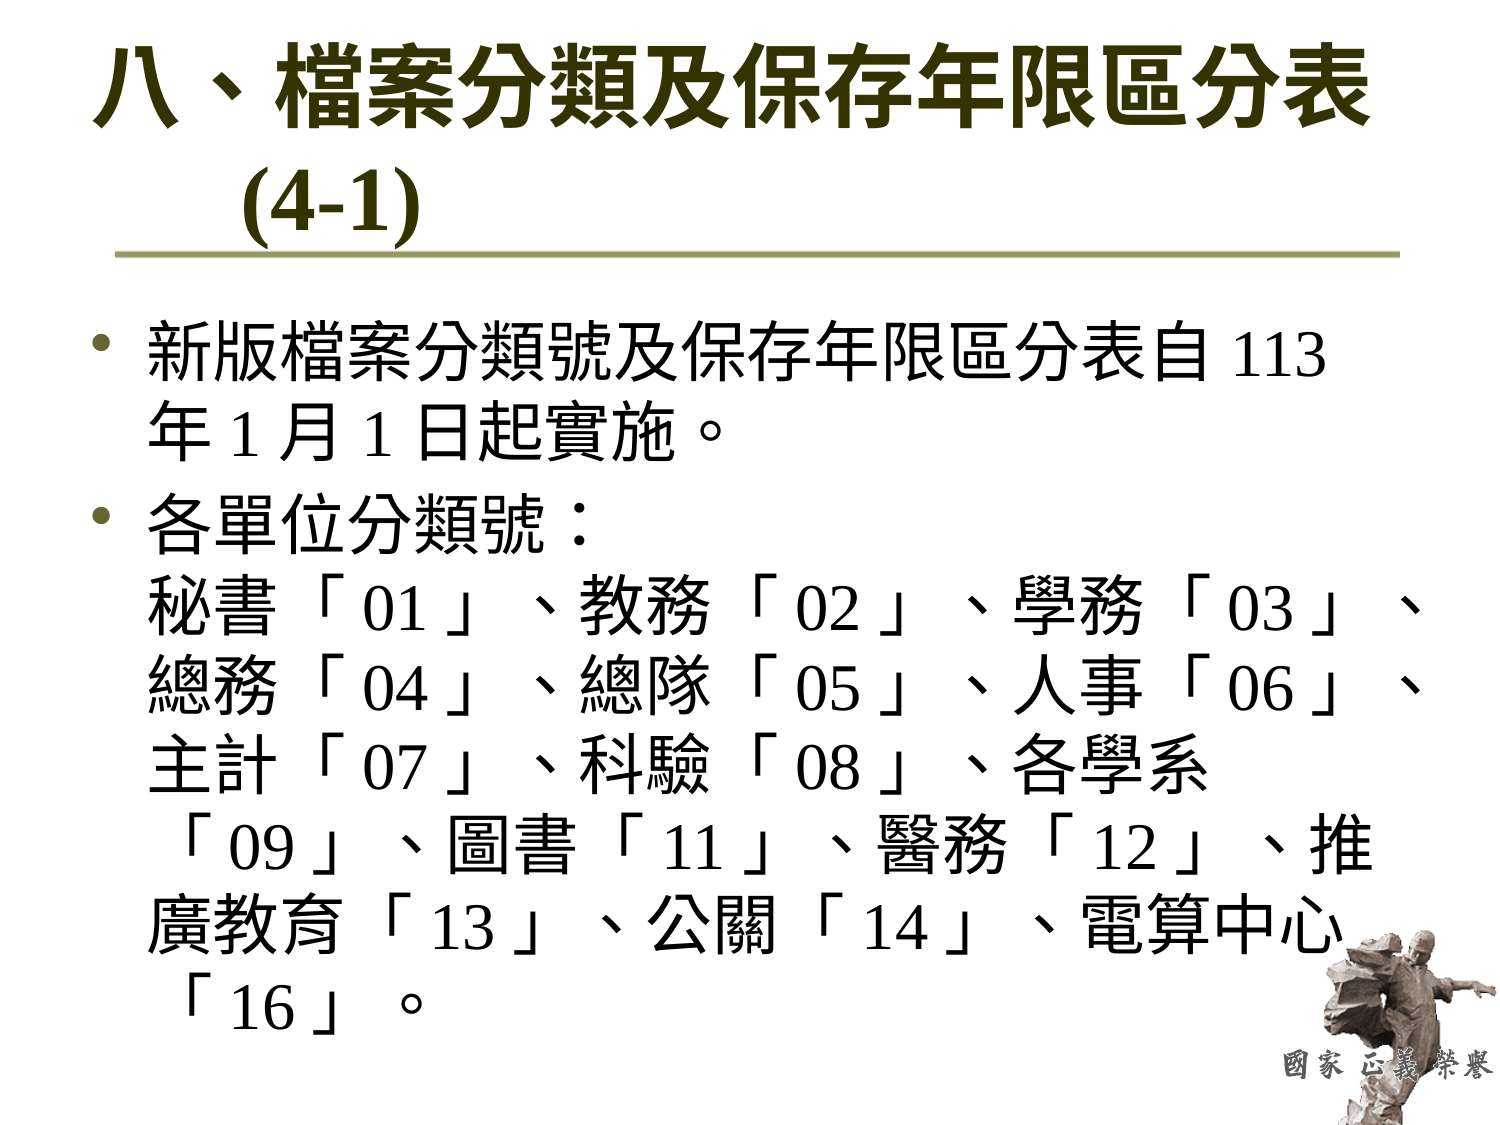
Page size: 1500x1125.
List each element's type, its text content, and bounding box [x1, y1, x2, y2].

title 八、檔案分類及保存年限區分表 (4-1) [75, 45, 1425, 233]
list 新版檔案分類號及保存年限區分表自113年1月1日起實施。 各單位分類號： 秘書「01」、教務「02」、學務「03」、總務「04」、總隊「05」、人事「06」、主計「07」、科驗「08」、各學系「09」、圖書「11」、醫務「12」、推廣教育「13」、公關「14」、電算中心「16」。 [75, 302, 1425, 1000]
picture [1318, 928, 1500, 1125]
picture [115, 243, 1400, 265]
